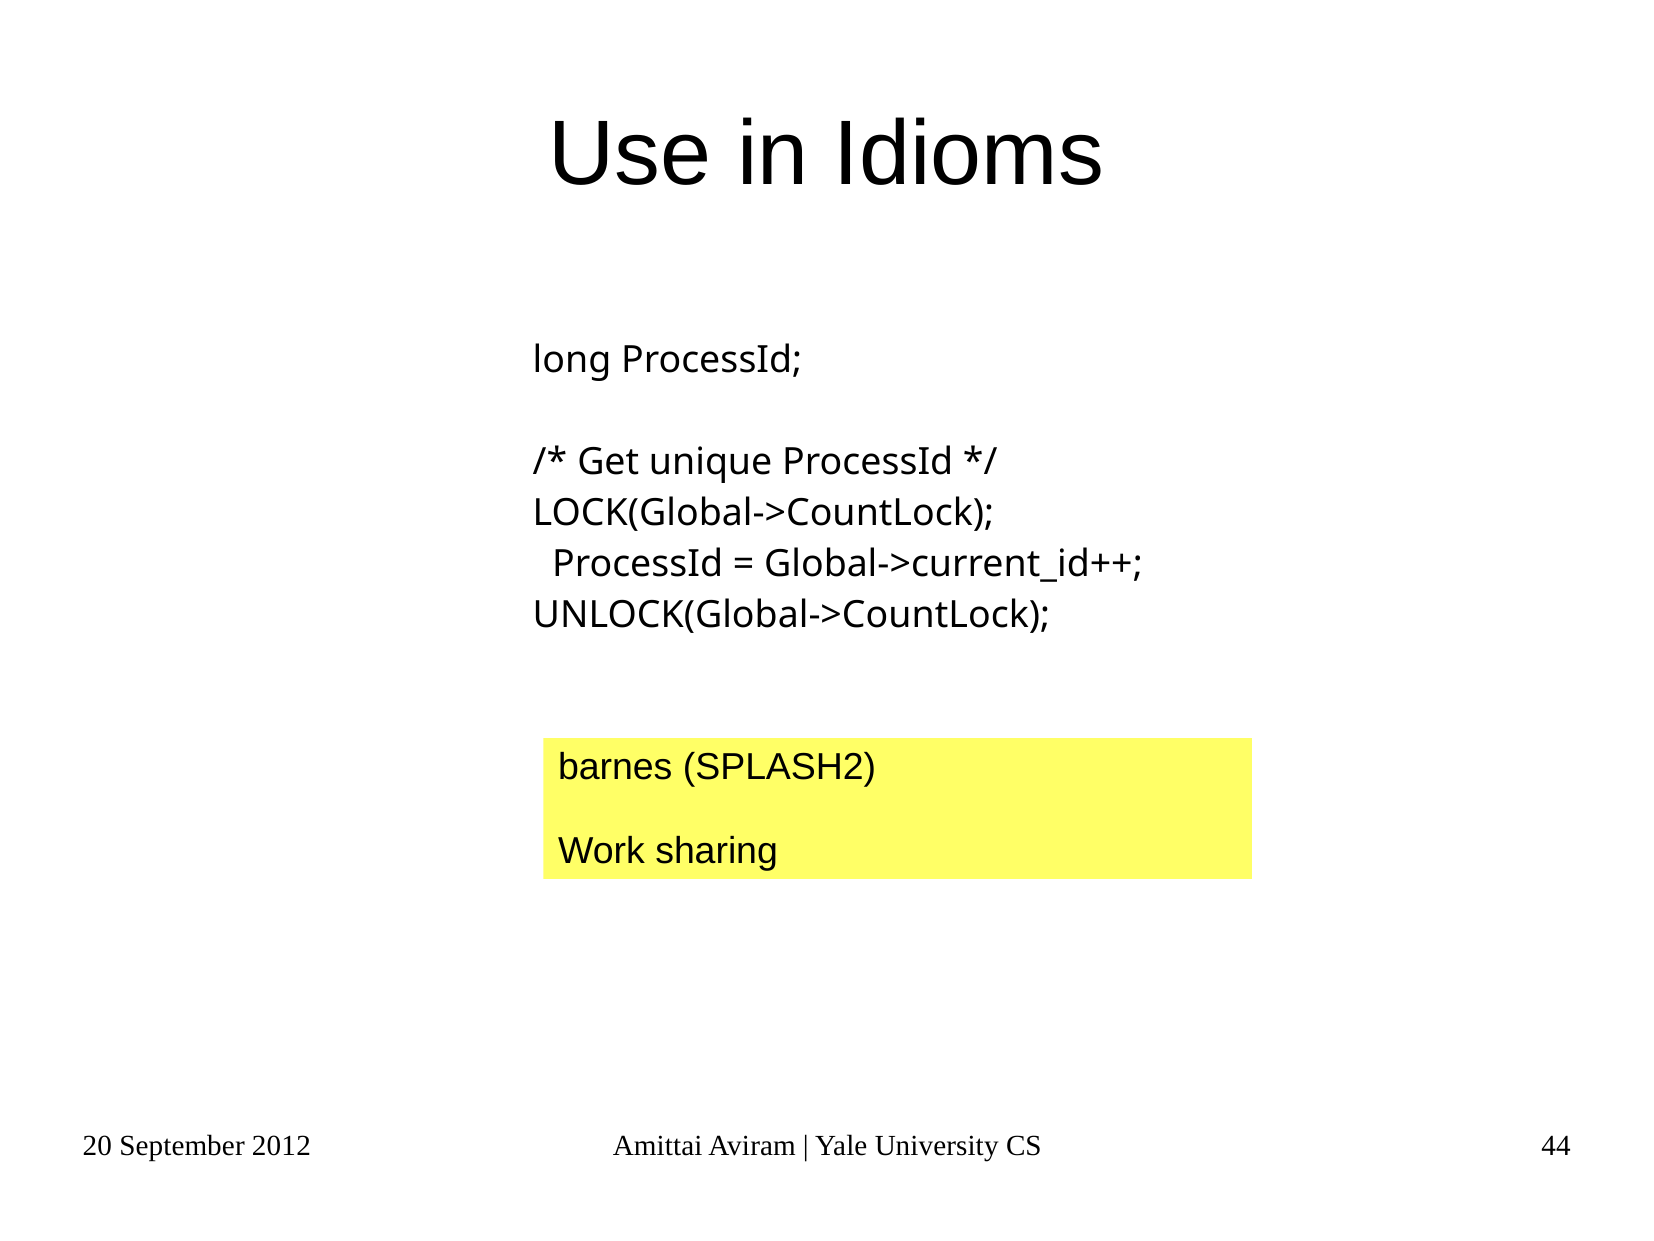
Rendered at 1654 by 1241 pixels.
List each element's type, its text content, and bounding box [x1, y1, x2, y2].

text_box long ProcessId; /* Get unique ProcessId */ LOCK(Global->CountLock); ProcessId = Global->current_id++; UNLOCK(Global->CountLock); [488, 324, 1165, 706]
text_box barnes (SPLASH2) Work sharing [543, 738, 1252, 879]
title Use in Idioms [82, 49, 1571, 257]
